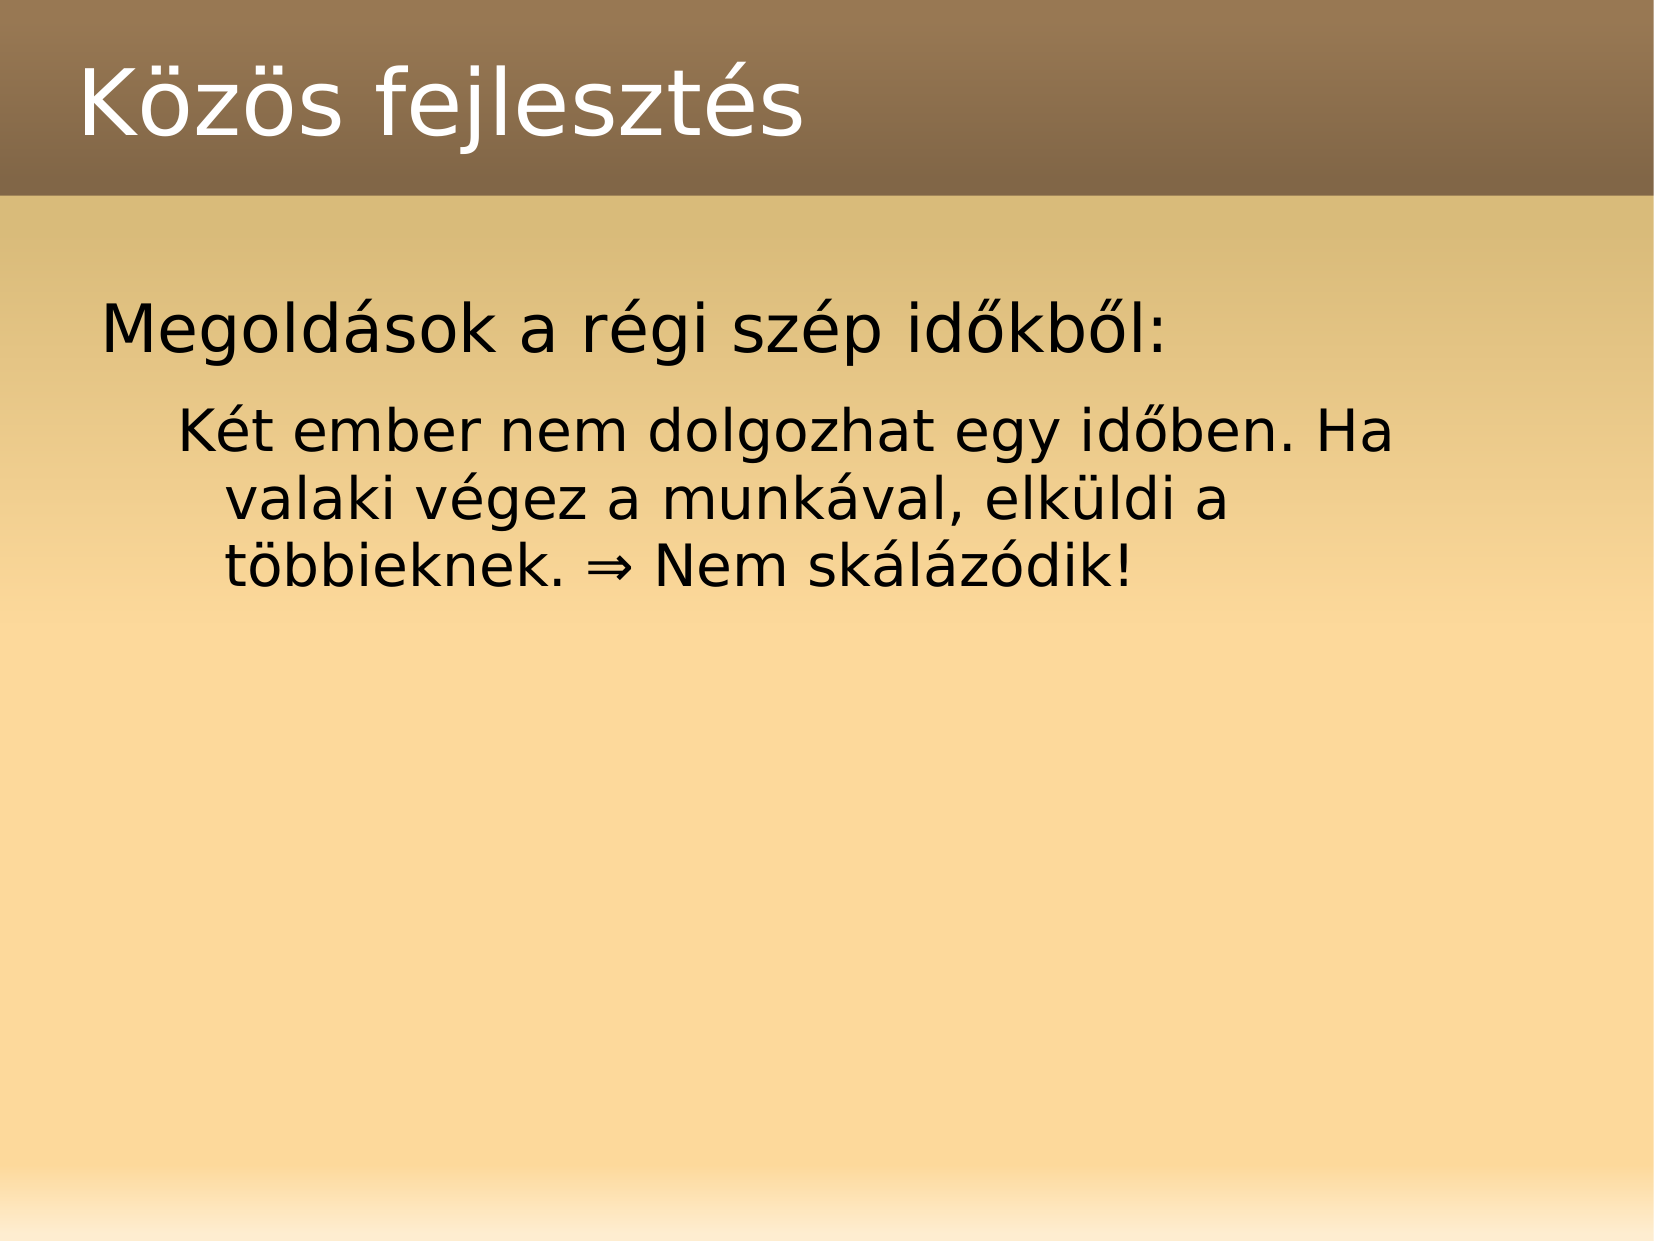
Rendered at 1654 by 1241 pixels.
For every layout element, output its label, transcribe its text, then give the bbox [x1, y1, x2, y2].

list Megoldások a régi szép időkből: Két ember nem dolgozhat egy időben. Ha valaki végez a munkával, elküldi a többieknek. ⇒ Nem skálázódik! [82, 290, 1571, 1094]
picture [0, 0, 1654, 1241]
title Közös fejlesztés [76, 7, 1565, 200]
